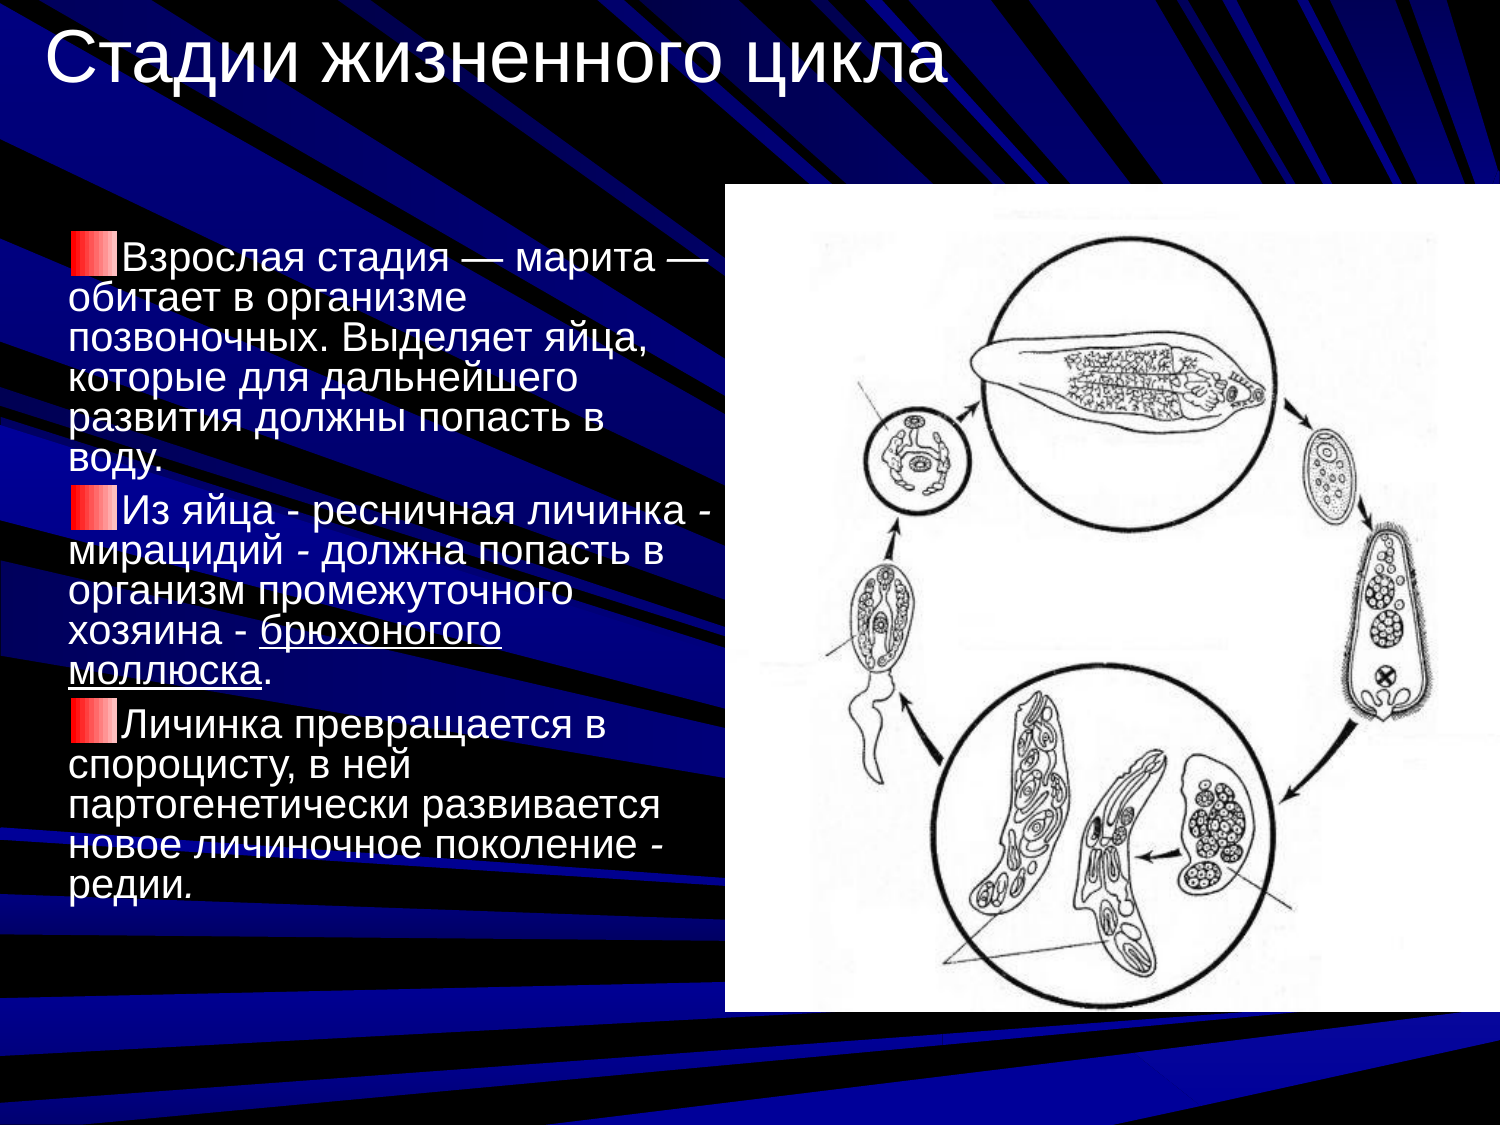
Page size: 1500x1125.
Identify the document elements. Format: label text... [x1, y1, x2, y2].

title Стадии жизненного цикла [29, 0, 1380, 188]
list Взрослая стадия — марита — обитает в организме позвоночных. Выделяет яйца, которые для дальнейшего развития должны попасть в воду. Из яйца - ресничная личинка - мирацидий - должна попасть в организм промежуточного хозяина - брюхоногого моллюска. Личинка превращается в спороцисту, в ней партогенетически развивается новое личиночное поколение - редии. [53, 231, 727, 1083]
picture [725, 184, 1500, 1012]
